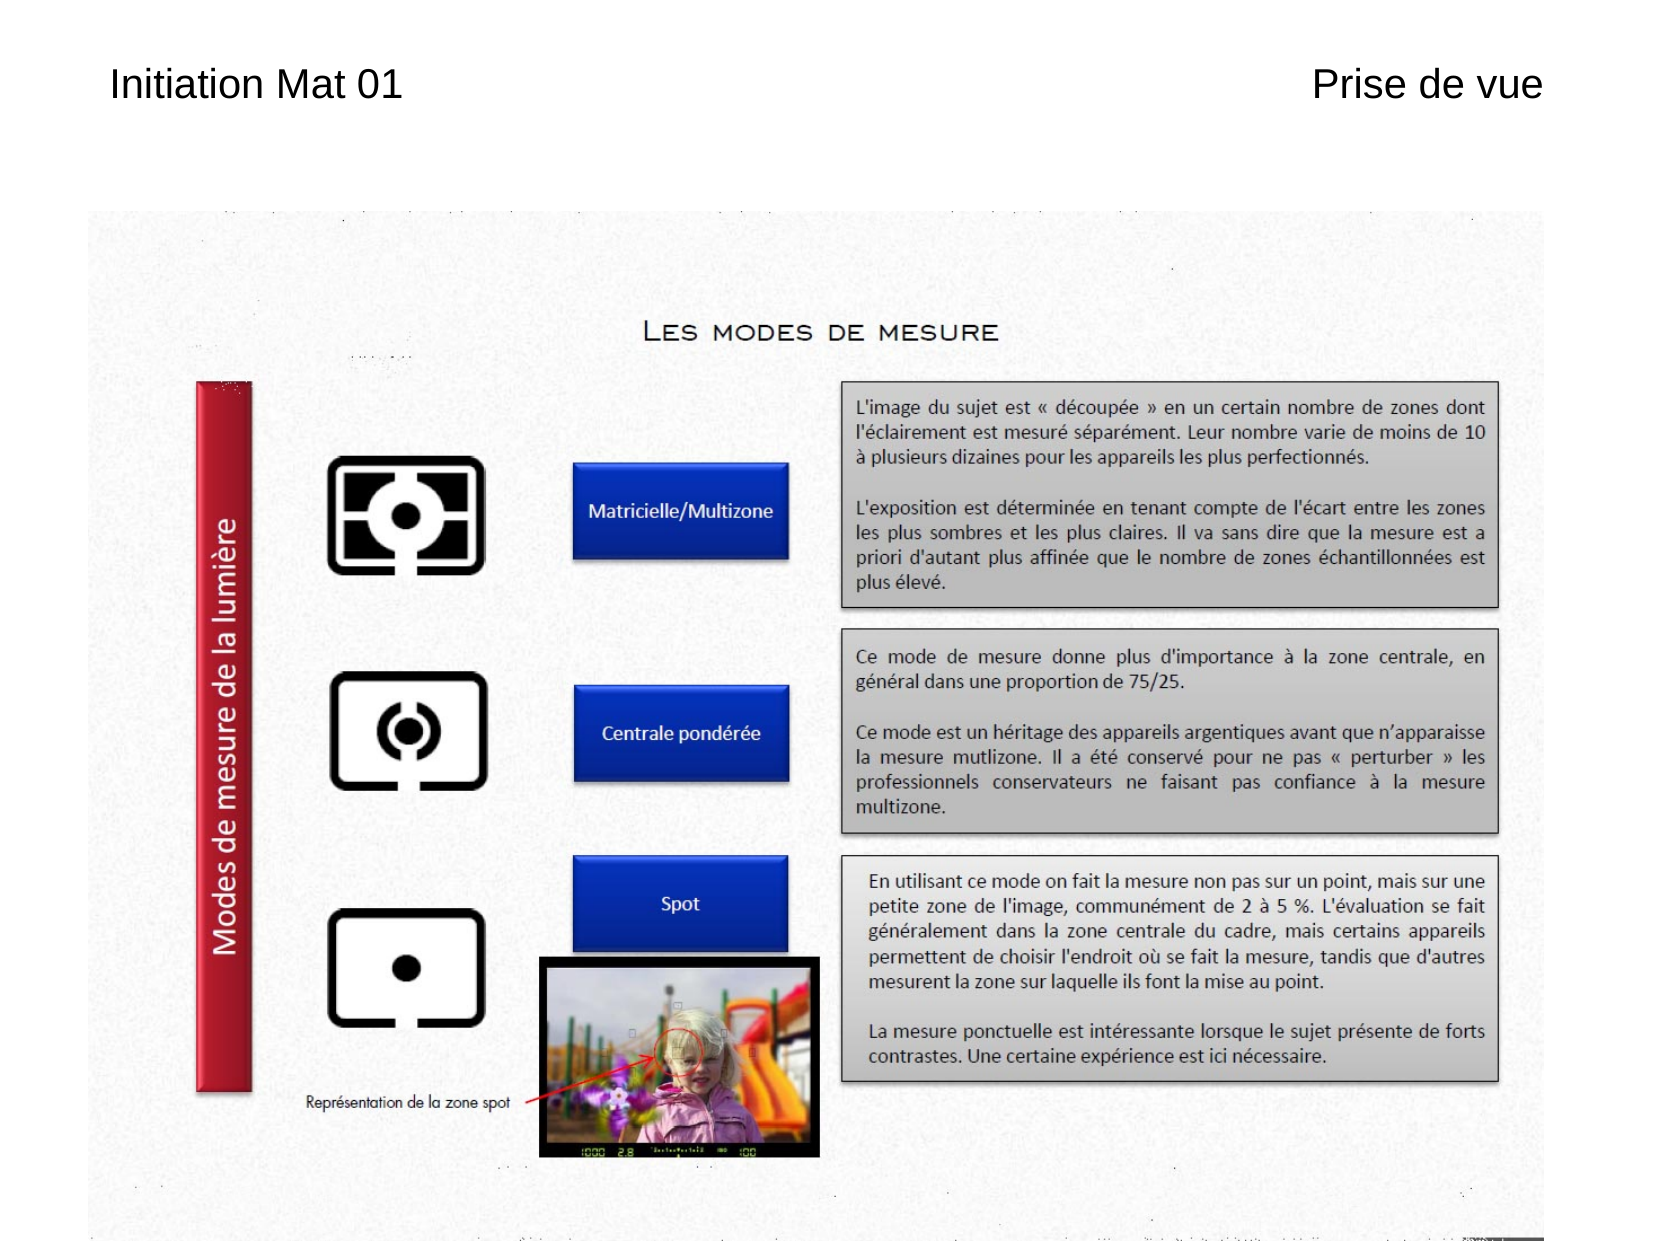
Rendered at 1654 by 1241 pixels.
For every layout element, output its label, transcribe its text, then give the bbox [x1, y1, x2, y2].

title Initiation Mat 01 Prise de vue [82, 49, 1571, 119]
picture [88, 211, 1544, 1241]
